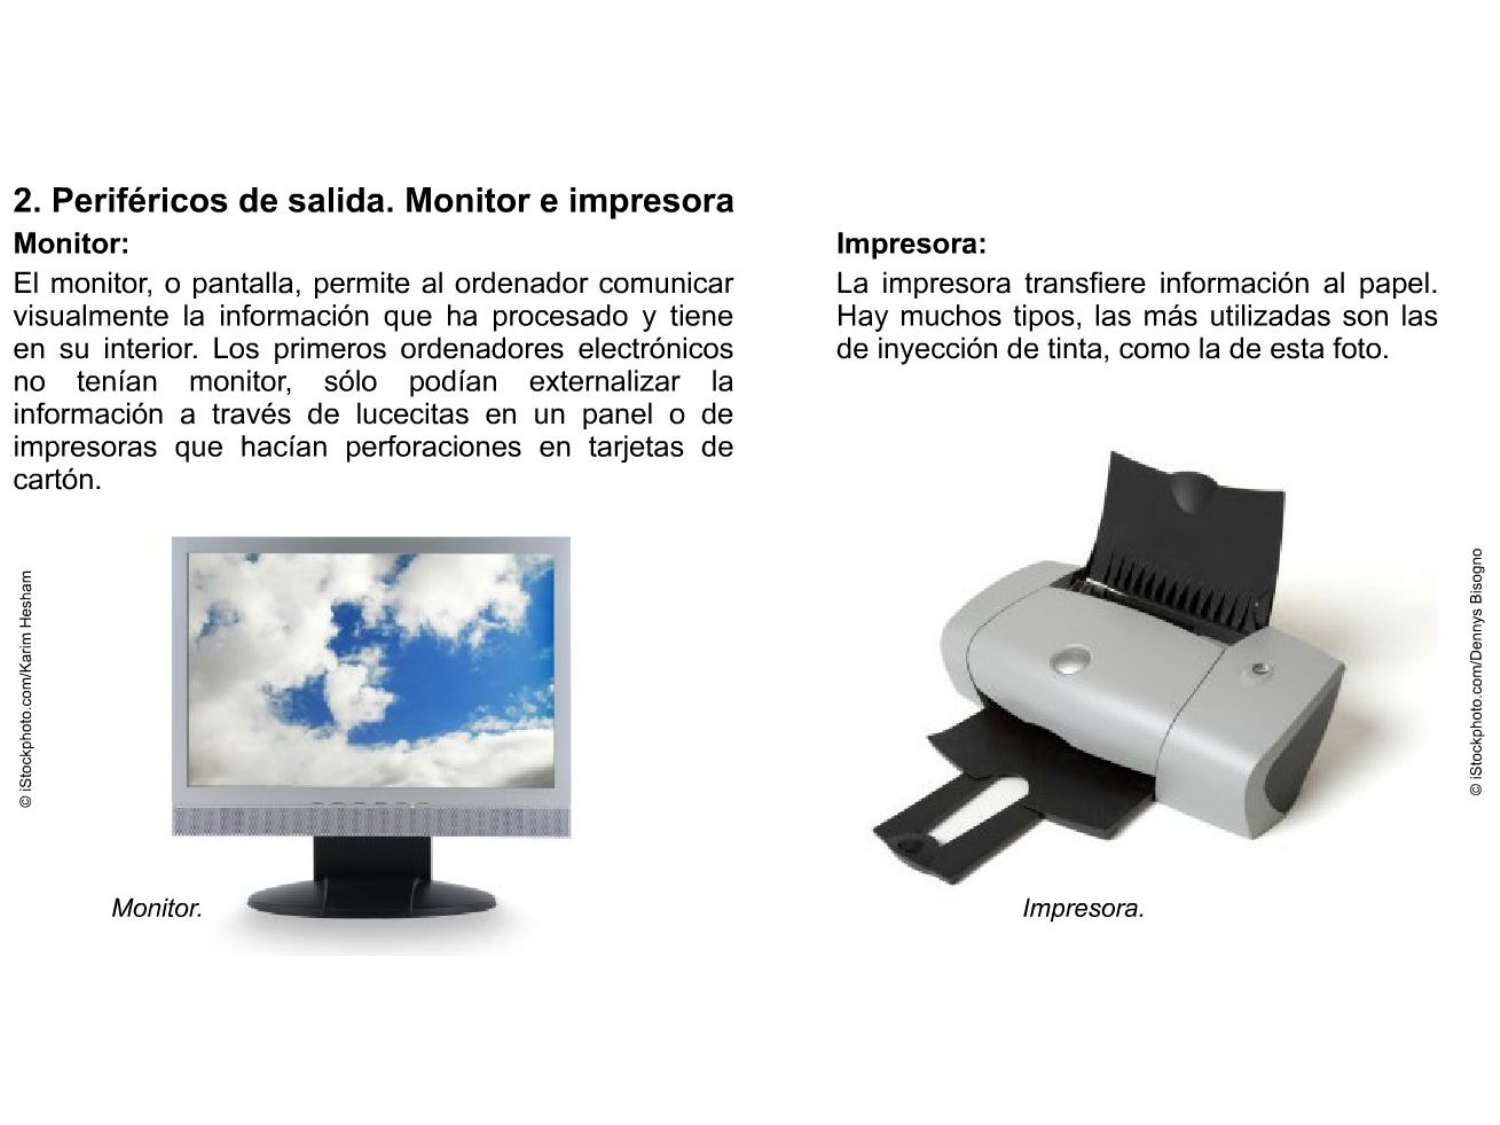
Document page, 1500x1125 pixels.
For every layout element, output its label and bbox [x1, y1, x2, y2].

picture [0, 169, 1500, 956]
